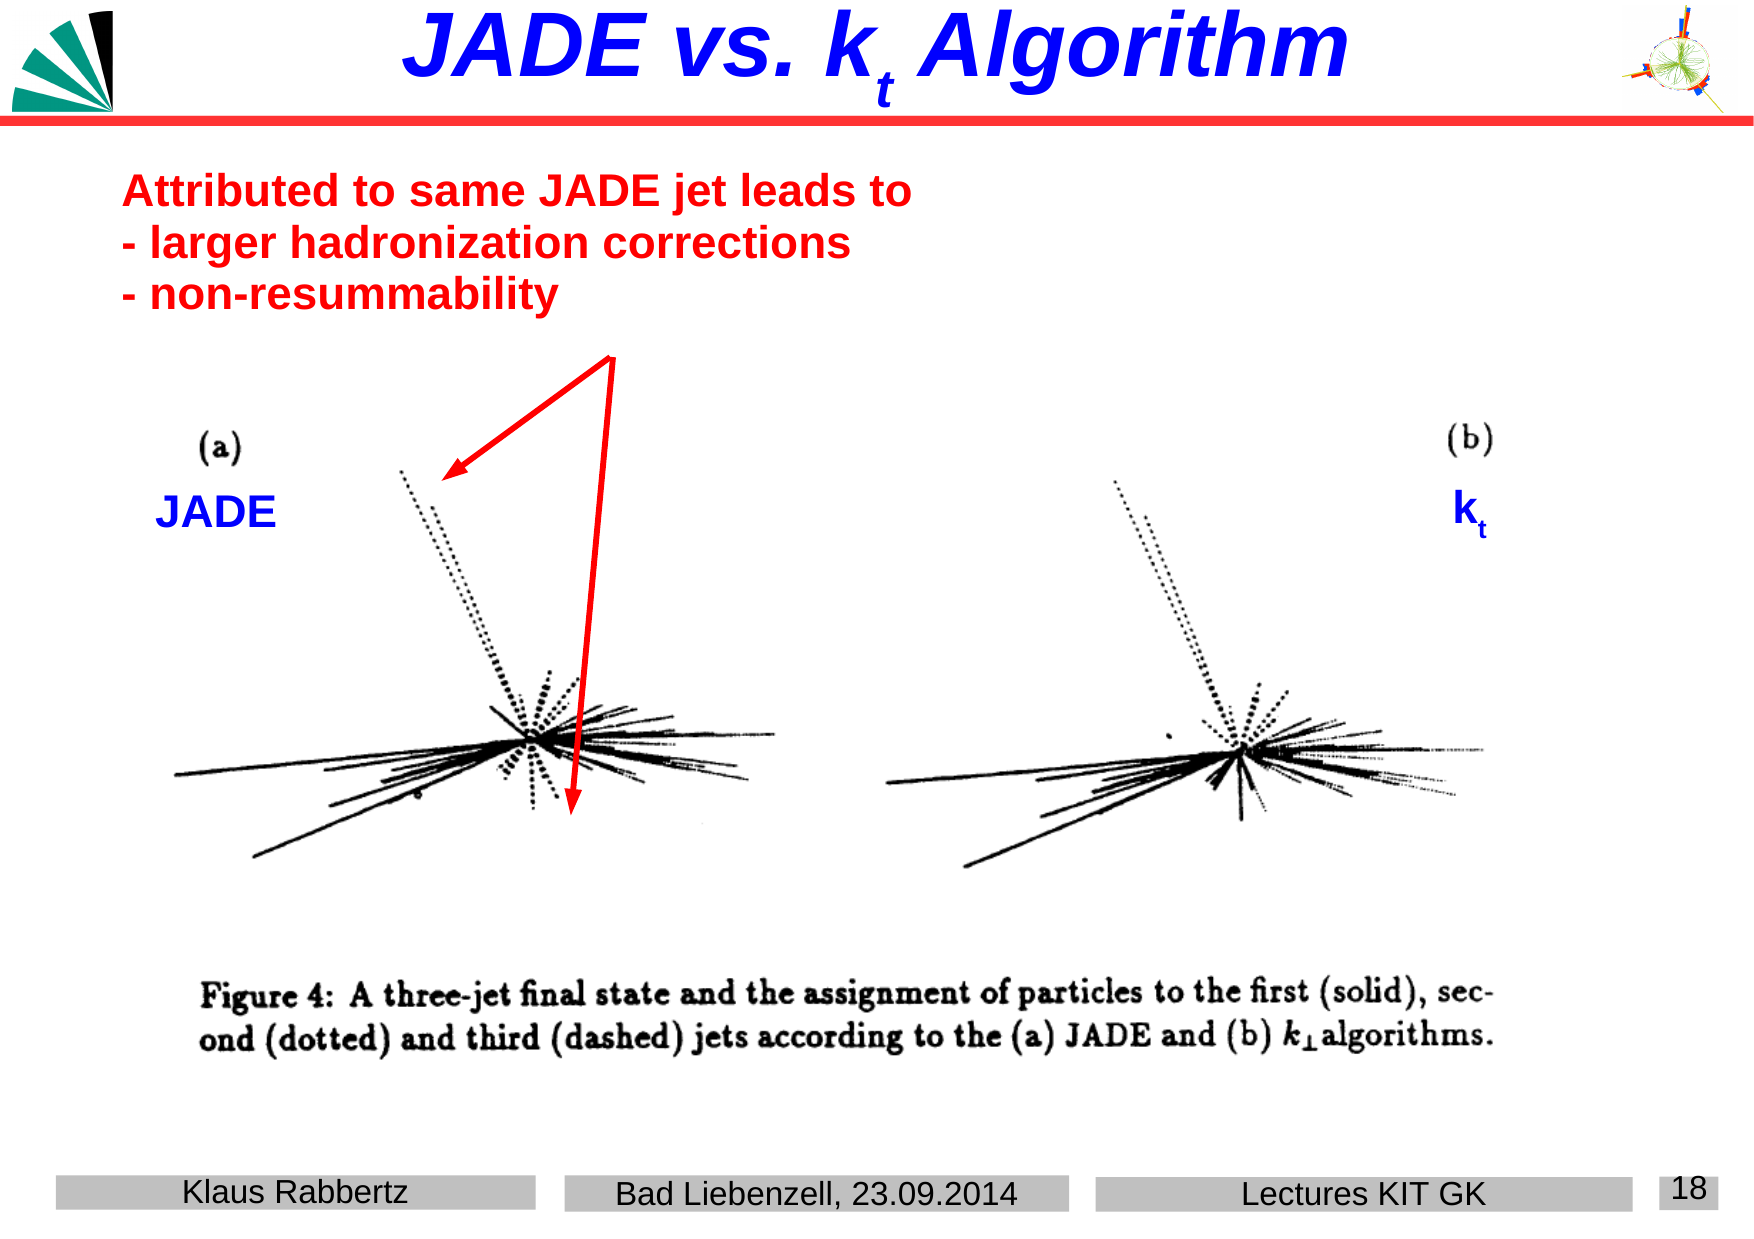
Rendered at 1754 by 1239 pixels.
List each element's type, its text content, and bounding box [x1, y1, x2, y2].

text_box kt [1440, 476, 1499, 551]
text_box JADE [143, 479, 289, 543]
title JADE vs. kt Algorithm [153, 0, 1600, 119]
text_box Attributed to same JADE jet leads to - larger hadronization corrections - non-resummability [109, 159, 925, 326]
picture [12, 11, 113, 113]
picture [173, 408, 1527, 1064]
picture [1622, 5, 1738, 113]
